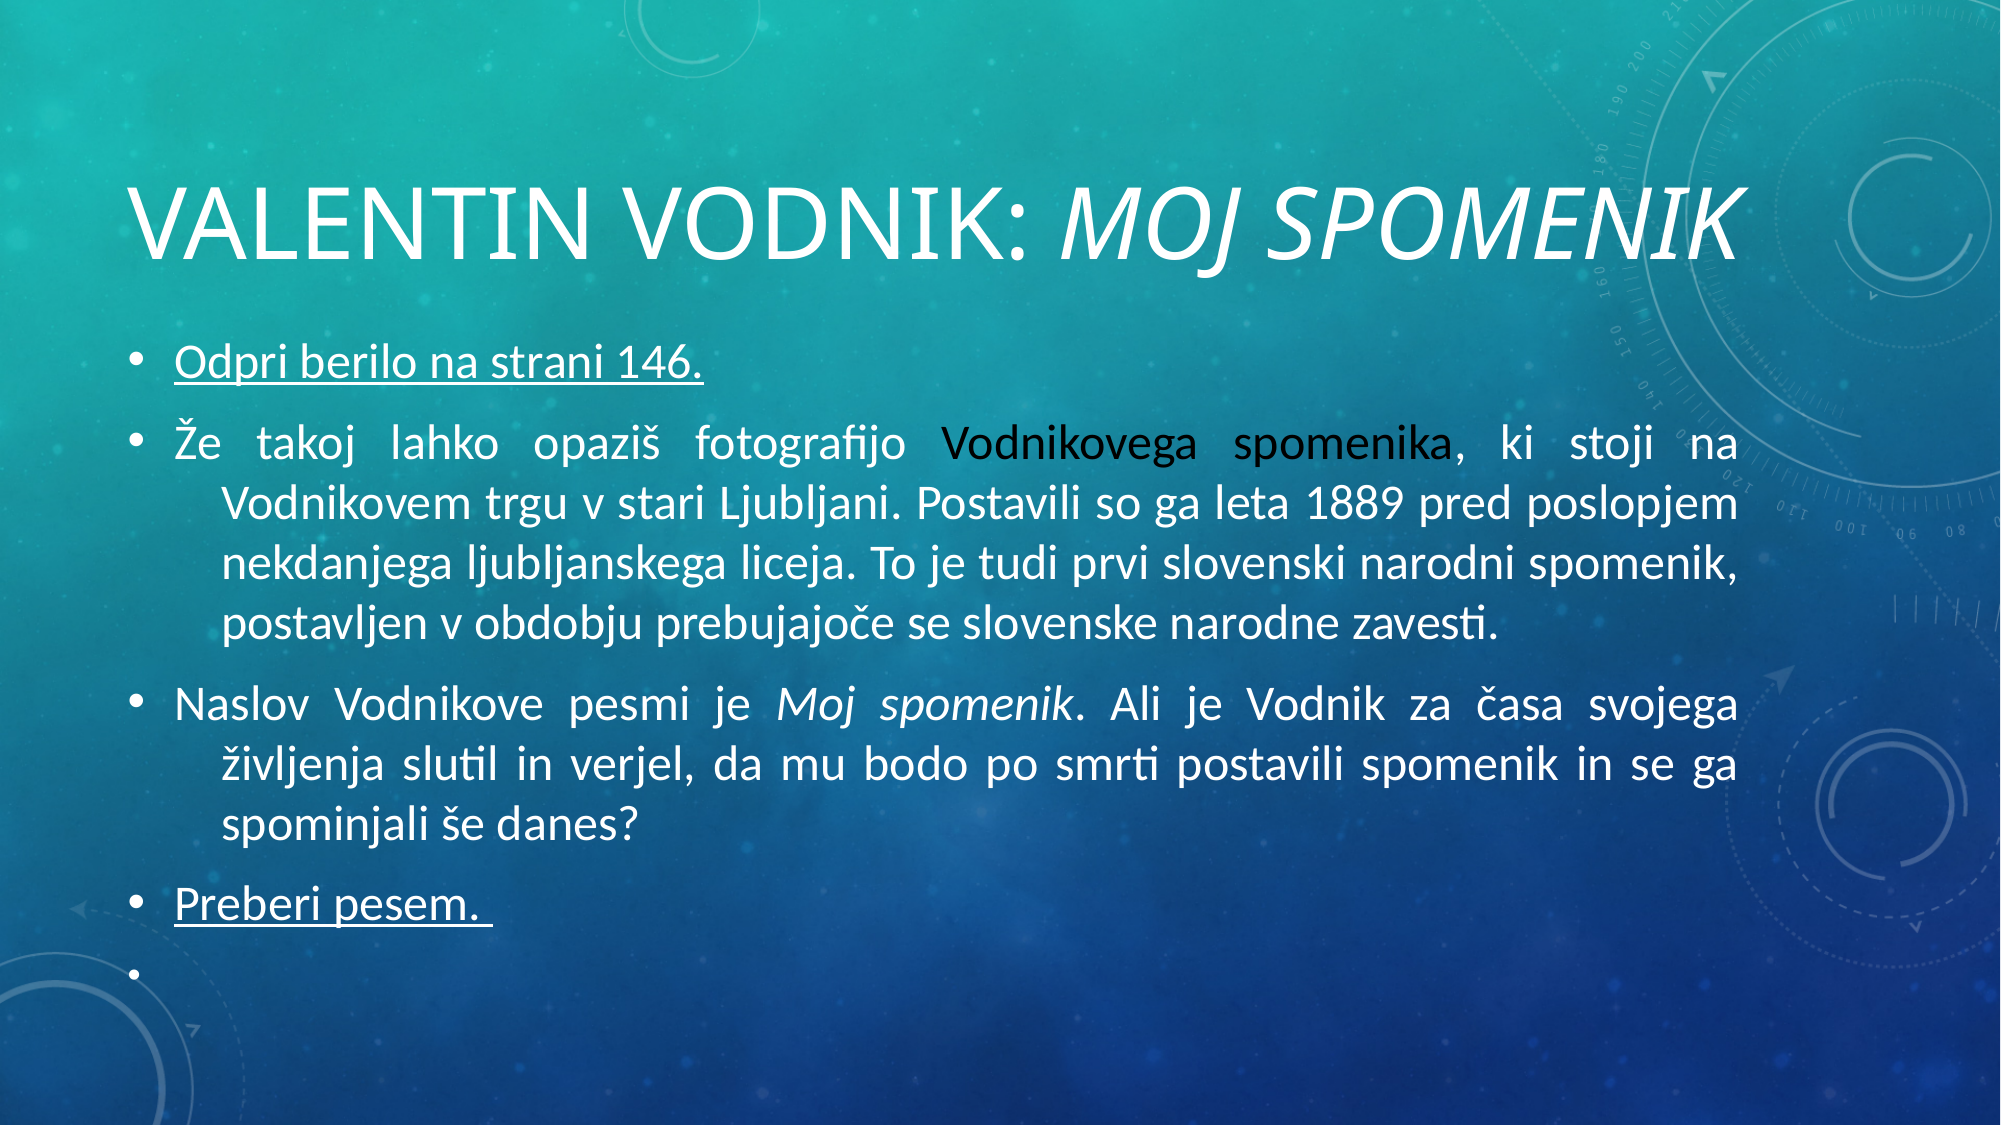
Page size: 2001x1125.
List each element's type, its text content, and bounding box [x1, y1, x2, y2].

list Odpri berilo na strani 146. Že takoj lahko opaziš fotografijo Vodnikovega spomenika, ki stoji na Vodnikovem trgu v stari Ljubljani. Postavili so ga leta 1889 pred poslopjem nekdanjega ljubljanskega liceja. To je tudi prvi slovenski narodni spomenik, postavljen v obdobju prebujajoče se slovenske narodne zavesti. Naslov Vodnikove pesmi je Moj spomenik. Ali je Vodnik za časa svojega življenja slutil in verjel, da mu bodo po smrti postavili spomenik in se ga spominjali še danes? Preberi pesem. [112, 299, 1775, 1026]
title VALENTIN VODNIK: Moj spomenik [112, 99, 1775, 299]
